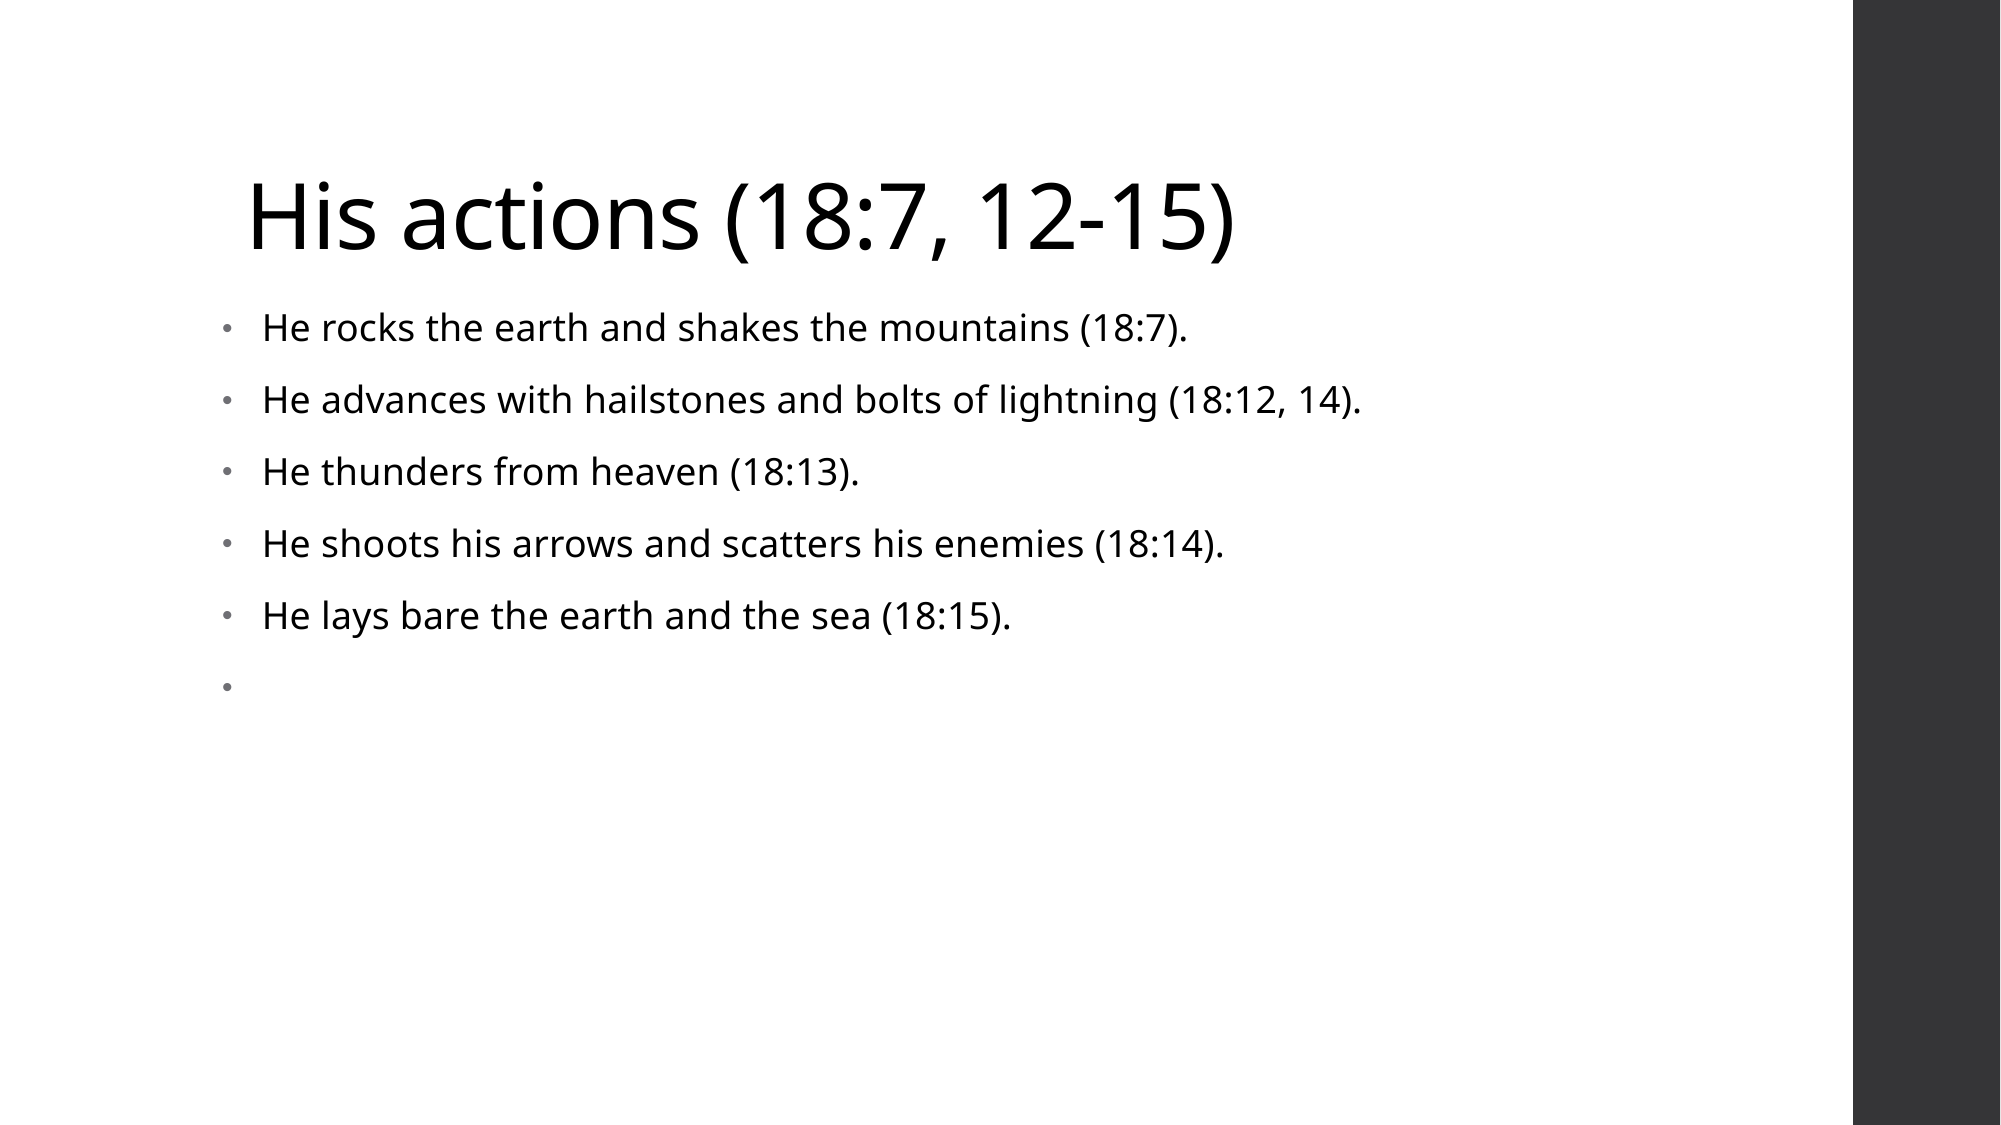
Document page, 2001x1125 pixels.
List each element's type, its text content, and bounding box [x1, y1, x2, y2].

list He rocks the earth and shakes the mountains (18:7). He advances with hailstones and bolts of lightning (18:12, 14). He thunders from heaven (18:13). He shoots his arrows and scatters his enemies (18:14). He lays bare the earth and the sea (18:15). [206, 299, 1617, 1014]
title His actions (18:7, 12-15) [206, 60, 1797, 278]
